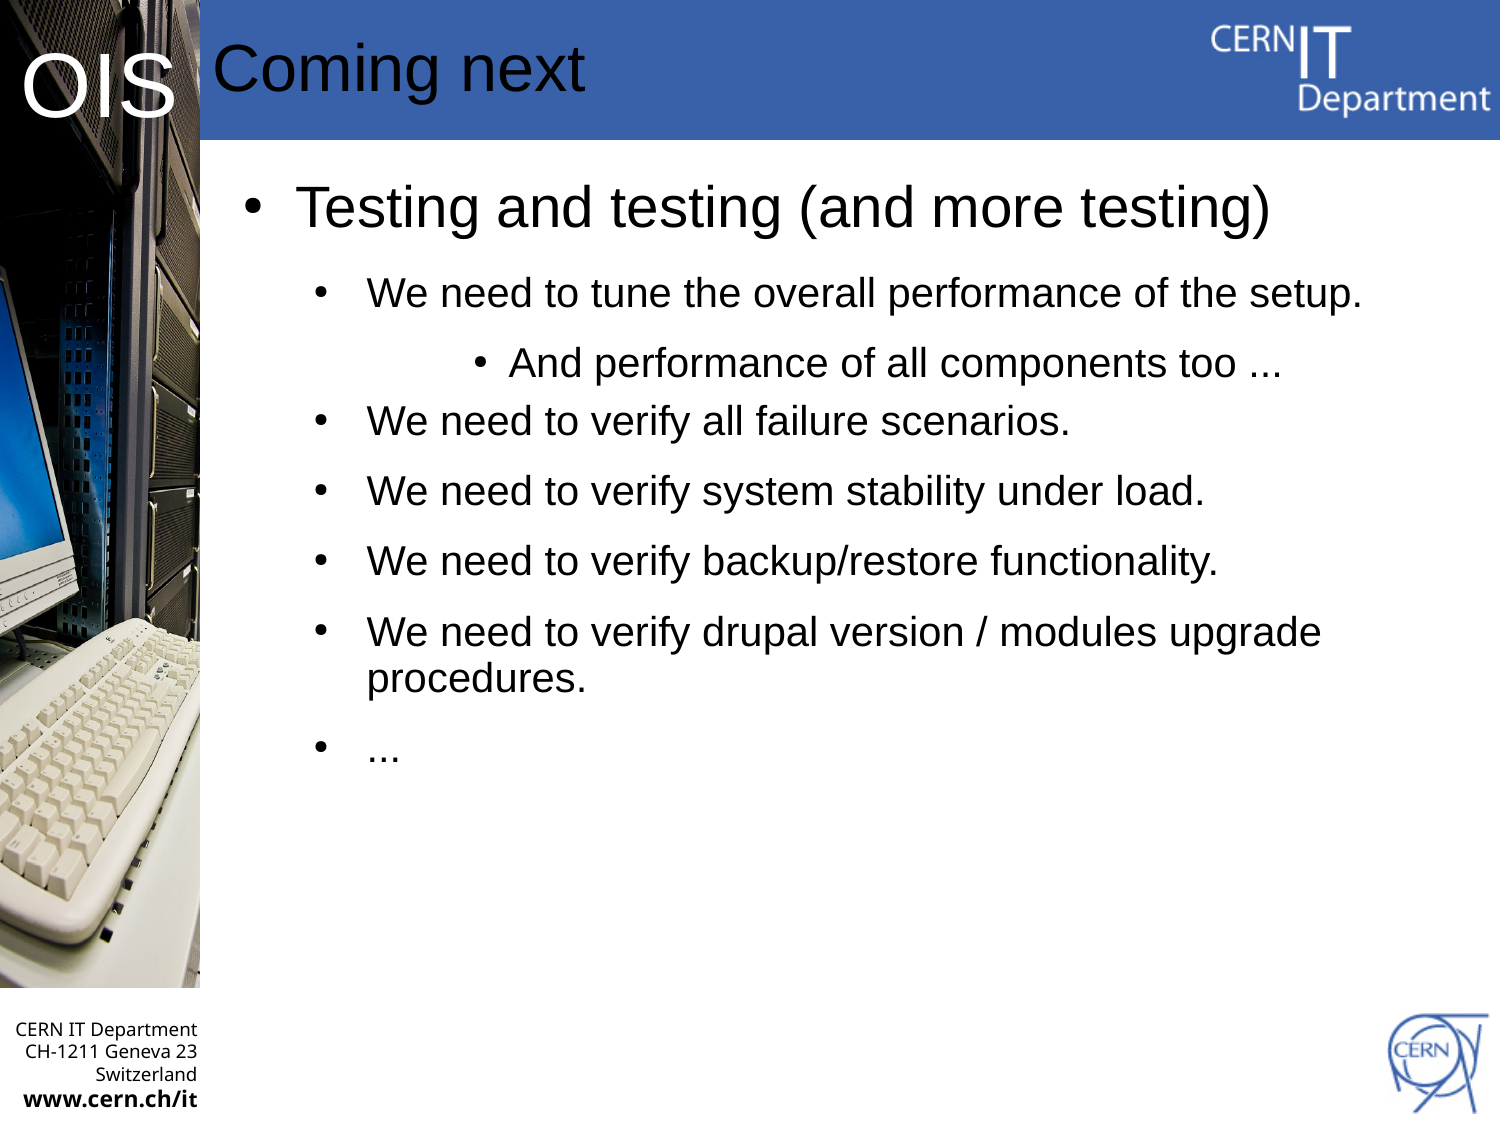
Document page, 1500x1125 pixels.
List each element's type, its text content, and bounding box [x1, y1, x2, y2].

list Testing and testing (and more testing) We need to tune the overall performance of the setup. And performance of all components too ... We need to verify all failure scenarios. We need to verify system stability under load. We need to verify backup/restore functionality. We need to verify drupal version / modules upgrade procedures. ... [225, 174, 1463, 973]
picture [0, 0, 1500, 988]
picture [1387, 1012, 1490, 1114]
title Coming next [212, 7, 1125, 131]
